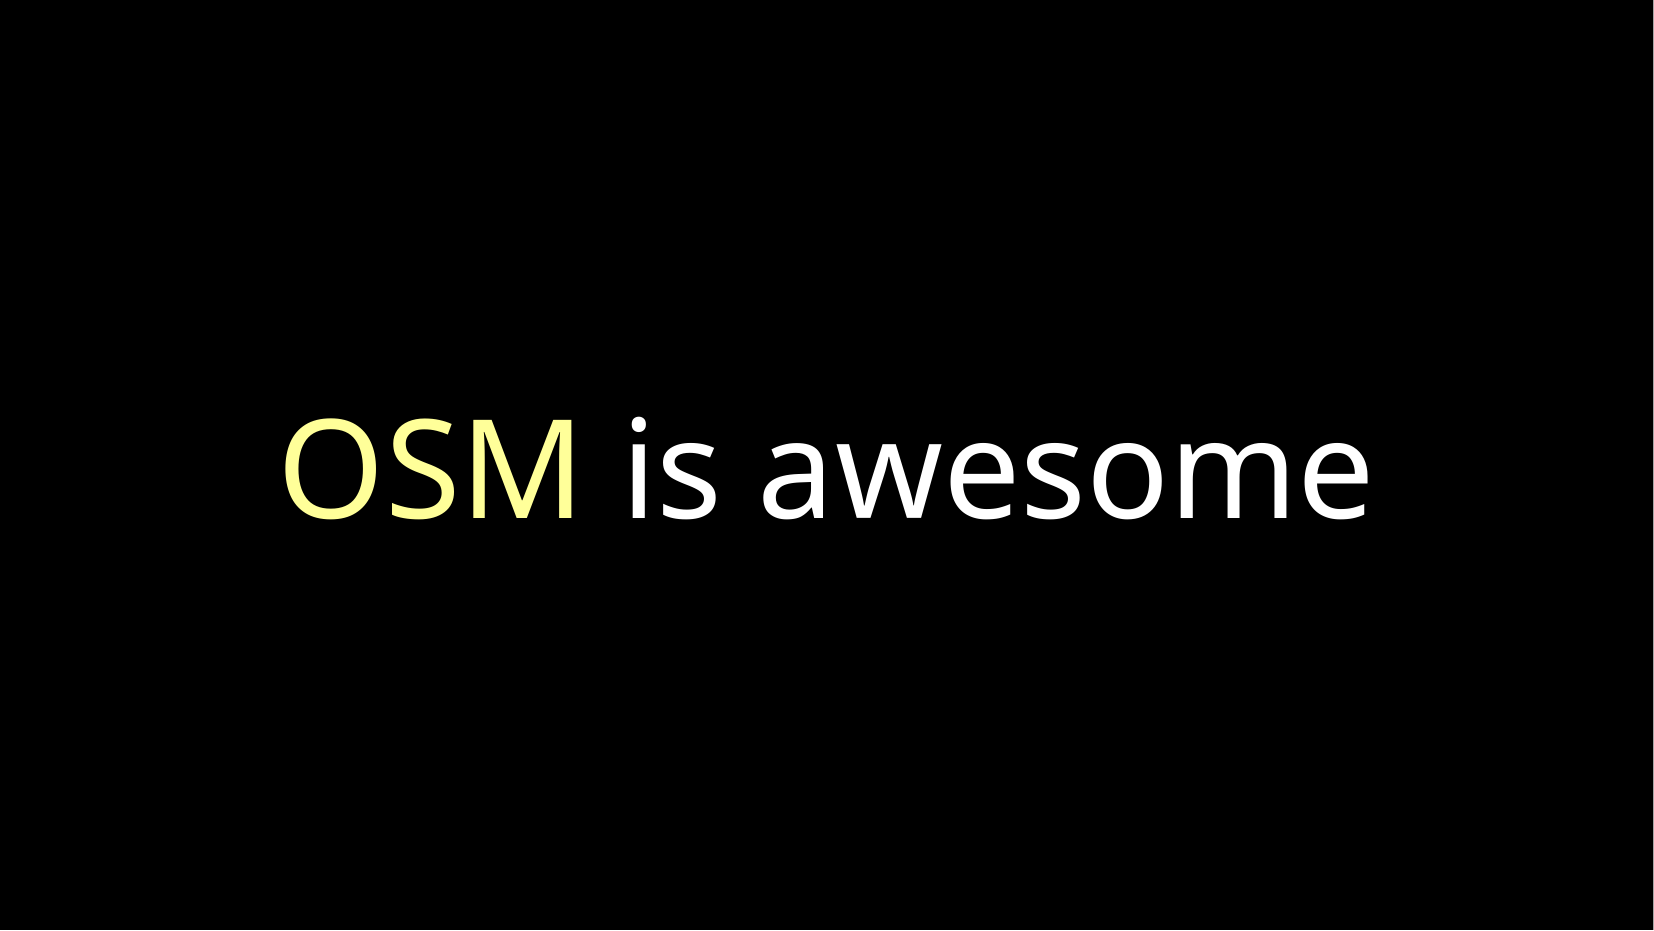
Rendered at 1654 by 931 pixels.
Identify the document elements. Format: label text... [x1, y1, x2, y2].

subtitle OSM is awesome [82, 105, 1571, 826]
